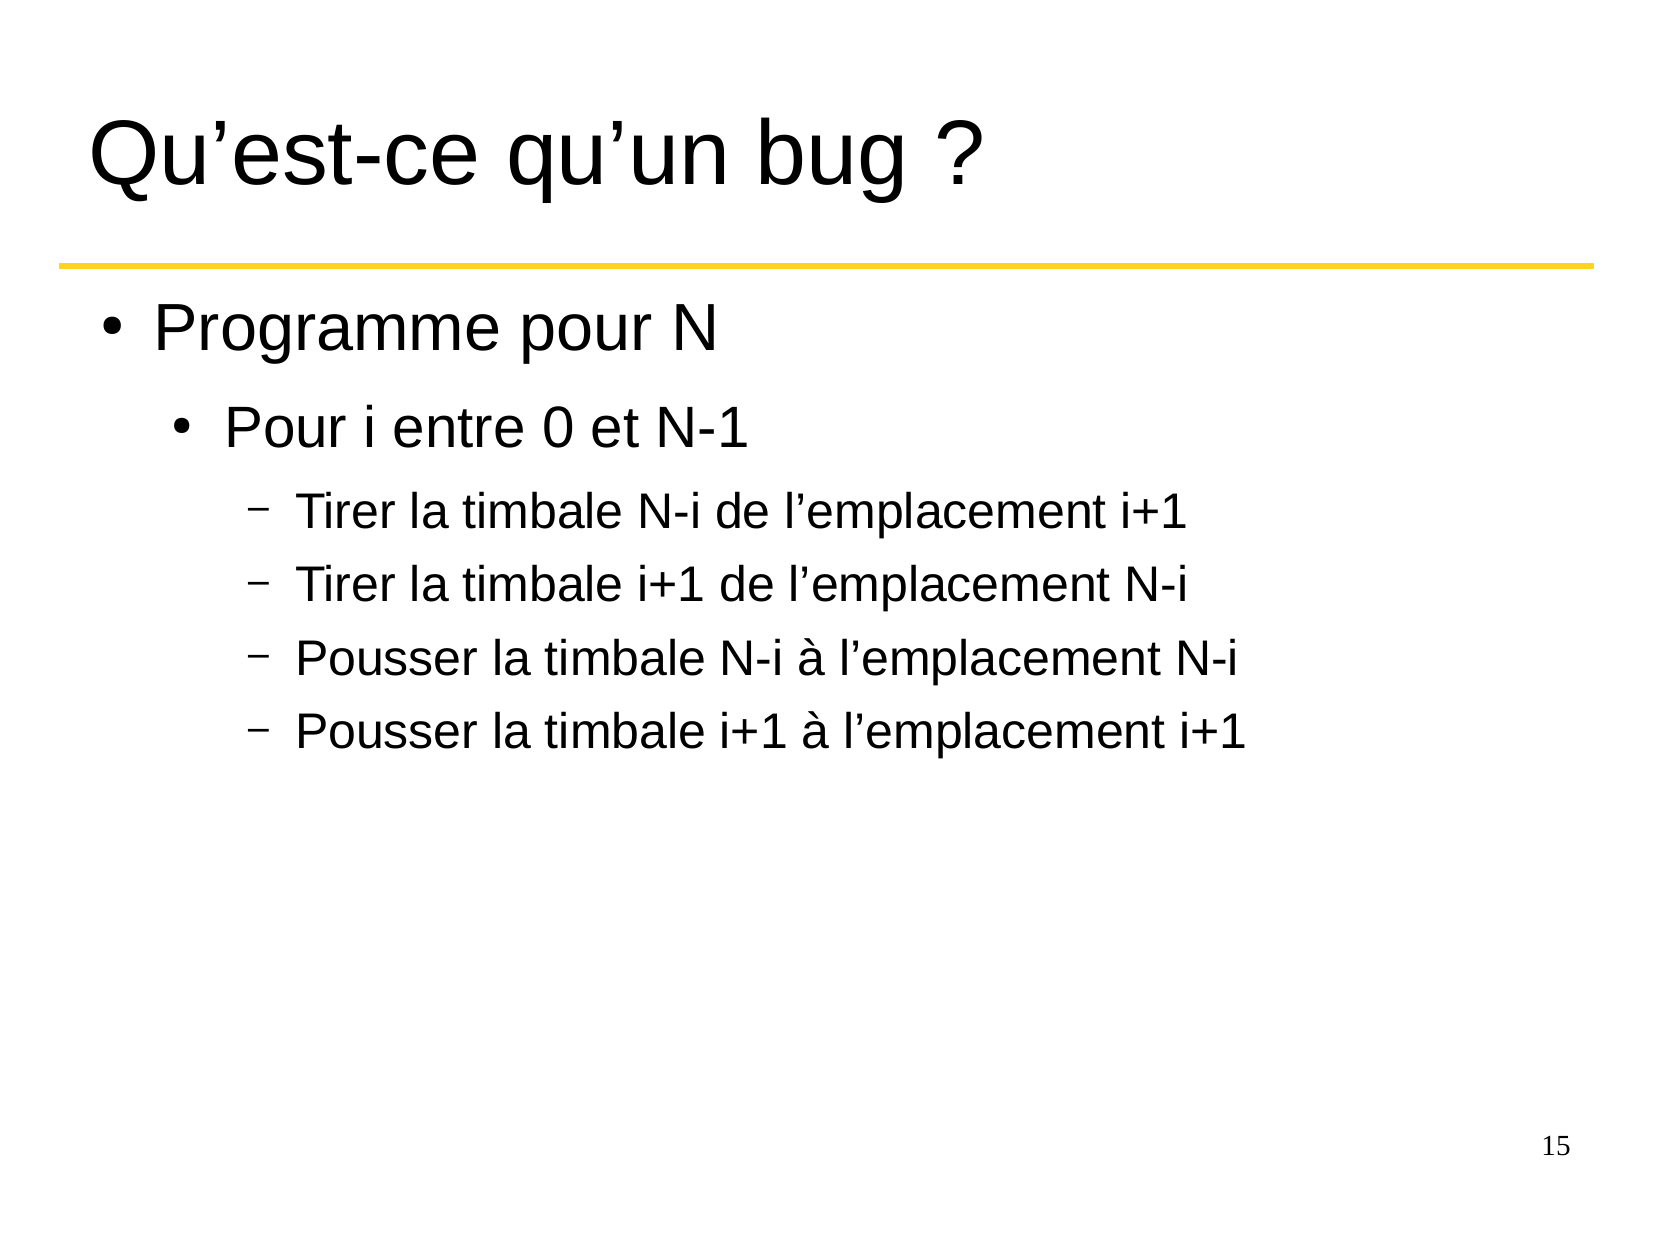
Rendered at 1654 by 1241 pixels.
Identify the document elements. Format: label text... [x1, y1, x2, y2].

list Programme pour N Pour i entre 0 et N-1 Tirer la timbale N-i de l’emplacement i+1 Tirer la timbale i+1 de l’emplacement N-i Pousser la timbale N-i à l’emplacement N-i Pousser la timbale i+1 à l’emplacement i+1 [82, 290, 1571, 1211]
title Qu’est-ce qu’un bug ? [88, 49, 1571, 257]
